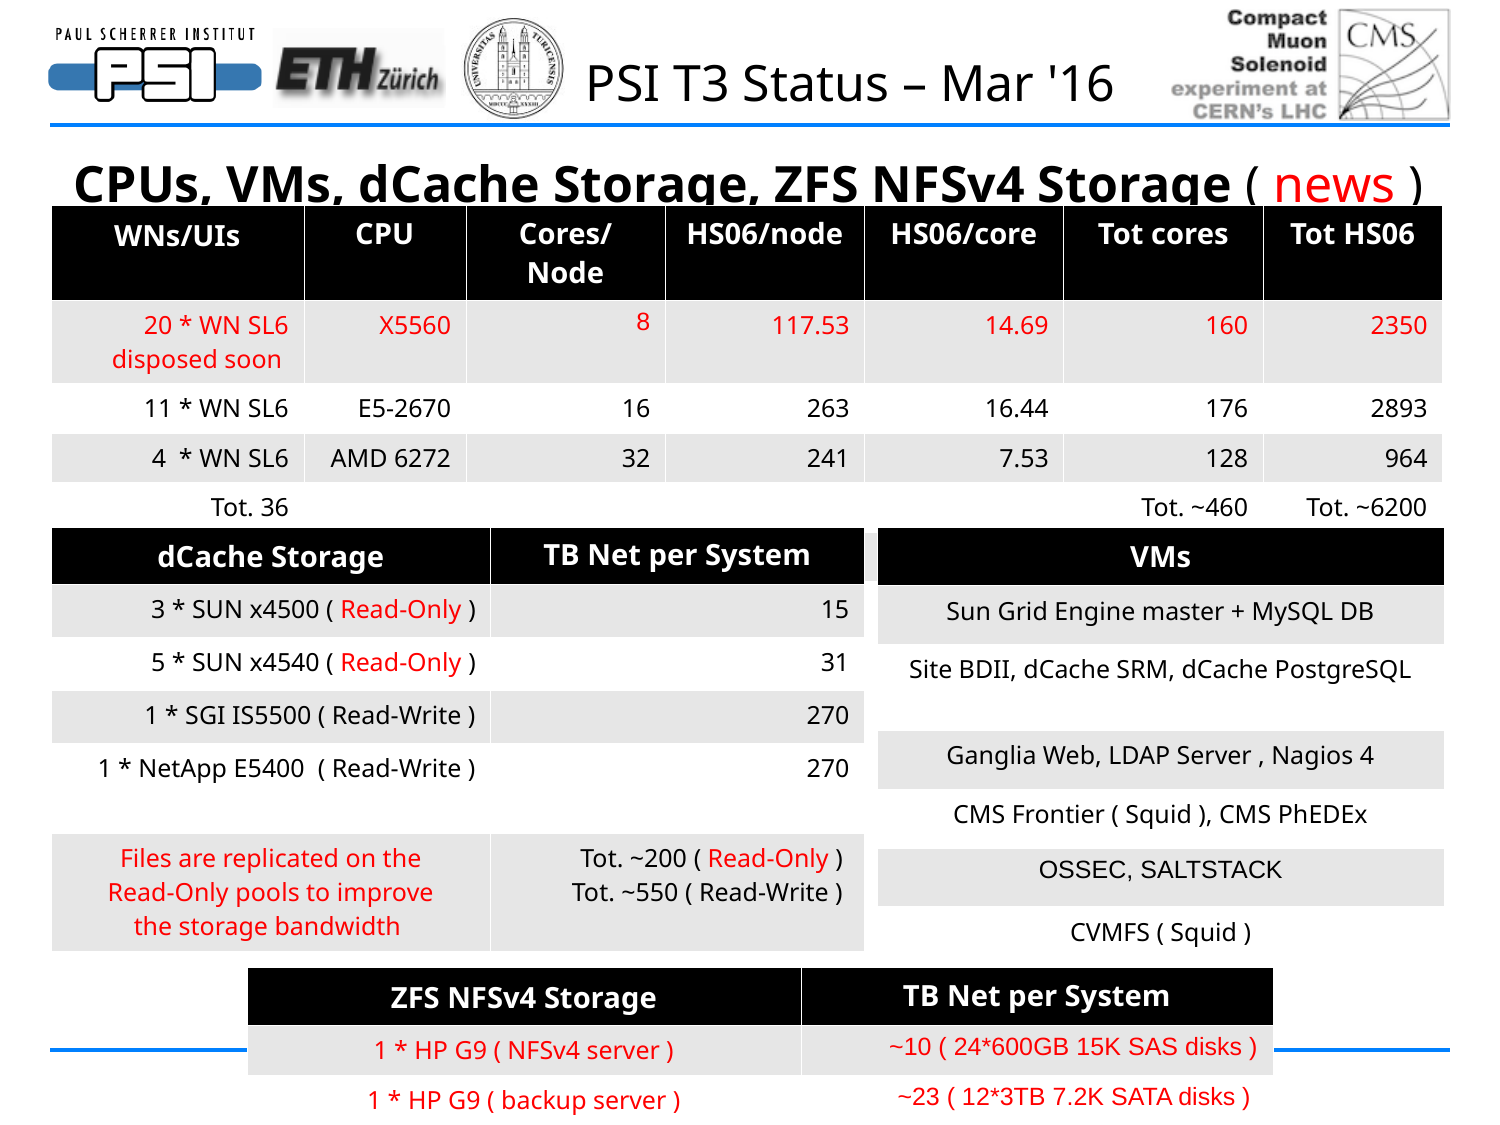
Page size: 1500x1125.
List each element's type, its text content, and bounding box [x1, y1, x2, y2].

table_cell 15 [491, 585, 864, 637]
table_cell 1 * HP G9 ( backup server ) [248, 1076, 801, 1124]
table_header HS06/node [666, 206, 864, 300]
table_cell 14.69 [865, 301, 1063, 383]
table_cell OSSEC, SALTSTACK [878, 849, 1444, 906]
table_cell 16 [467, 384, 665, 433]
table_cell E5-2670 [305, 384, 466, 433]
table_header CPU [305, 206, 466, 300]
table_cell 2893 [1264, 384, 1442, 433]
table_cell 16.44 [865, 384, 1063, 433]
table_cell [865, 483, 1063, 532]
table_cell Sun Grid Engine master + MySQL DB [878, 586, 1444, 644]
table_cell 7.53 [865, 434, 1063, 482]
table_cell [305, 483, 466, 527]
text_box CPUs, VMs, dCache Storage, ZFS NFSv4 Storage ( news ) [51, 145, 1447, 202]
table_cell Tot. 36 [52, 483, 304, 527]
table_cell ~10 ( 24*600GB 15K SAS disks ) [802, 1026, 1273, 1075]
table_cell Tot. ~200 ( Read-Only ) Tot. ~550 ( Read-Write ) [491, 834, 864, 951]
table_cell 4 * WN SL6 [52, 434, 304, 482]
table_cell [467, 483, 665, 527]
table_cell [666, 483, 864, 527]
table_header HS06/core [865, 206, 1063, 300]
table_header Cores/Node [467, 206, 665, 300]
table_cell 7.53 [865, 533, 877, 581]
table_cell 1 * SGI IS5500 ( Read-Write ) [52, 691, 490, 743]
table_cell 263 [666, 384, 864, 433]
table_cell 11 * WN SL6 [52, 384, 304, 433]
table_cell 270 [491, 744, 864, 833]
table_cell ~23 ( 12*3TB 7.2K SATA disks ) [802, 1076, 1273, 1124]
table_cell 117.53 [666, 301, 864, 383]
table_cell 31 [491, 638, 864, 690]
table_header Tot cores [1064, 206, 1263, 300]
table_header TB Net per System [802, 968, 1273, 1025]
table_header TB Net per System [491, 528, 864, 584]
picture [1170, 8, 1451, 121]
table_cell 160 [1064, 301, 1263, 383]
table_cell 20 * WN SL6 disposed soon [52, 301, 304, 383]
table_cell 176 [1064, 384, 1263, 433]
table_cell CMS Frontier ( Squid ), CMS PhEDEx [878, 790, 1444, 848]
table_header Tot HS06 [1264, 206, 1442, 300]
table_cell 3 * SUN x4500 ( Read-Only ) [52, 585, 490, 637]
table_cell Tot. ~6200 [1264, 483, 1442, 527]
table_header dCache Storage [52, 528, 490, 584]
table_cell 270 [491, 691, 864, 743]
table_header VMs [878, 528, 1444, 585]
table_cell 32 [467, 434, 665, 482]
table_header WNs/UIs [52, 206, 304, 300]
table_cell 1 * HP G9 ( NFSv4 server ) [248, 1026, 801, 1075]
table_cell 2350 [1264, 301, 1442, 383]
table_cell X5560 [305, 301, 466, 383]
table_cell CVMFS ( Squid ) [878, 907, 1444, 956]
table_cell Tot. ~460 [1064, 483, 1263, 527]
picture [461, 17, 565, 122]
table_cell Ganglia Web, LDAP Server , Nagios 4 [878, 731, 1444, 789]
table_cell 8 [467, 301, 665, 383]
table_cell 1 * NetApp E5400 ( Read-Write ) [52, 744, 490, 833]
table_cell 5 * SUN x4540 ( Read-Only ) [52, 638, 490, 690]
table_cell AMD 6272 [305, 434, 466, 482]
table_cell Site BDII, dCache SRM, dCache PostgreSQL [878, 645, 1444, 730]
table_header ZFS NFSv4 Storage [248, 968, 801, 1025]
table_cell 128 [1064, 434, 1263, 482]
table_cell Files are replicated on the Read-Only pools to improve the storage bandwidth [52, 834, 490, 951]
picture [37, 12, 446, 113]
table_cell 241 [666, 434, 864, 482]
table_cell 964 [1264, 434, 1442, 482]
